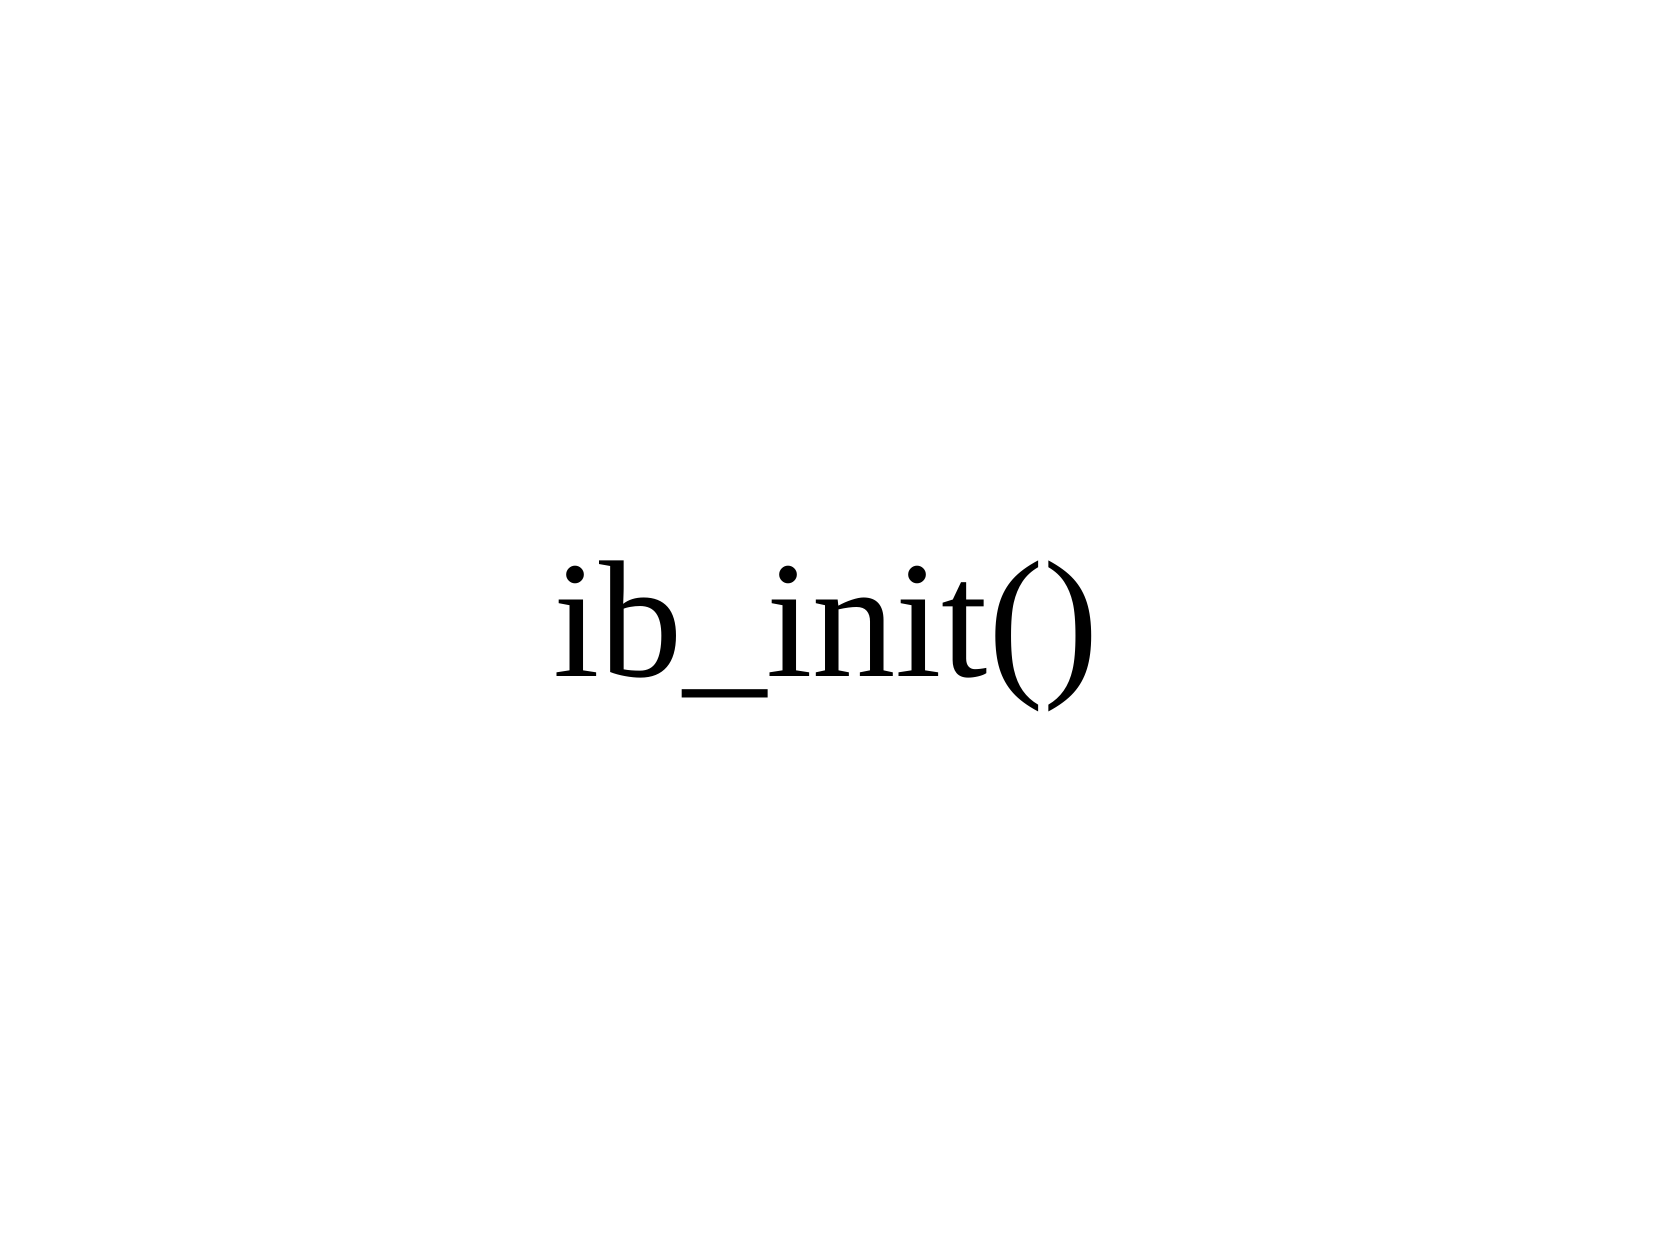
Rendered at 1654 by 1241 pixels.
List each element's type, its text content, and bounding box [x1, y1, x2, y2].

title ib_init() [0, 516, 1654, 724]
